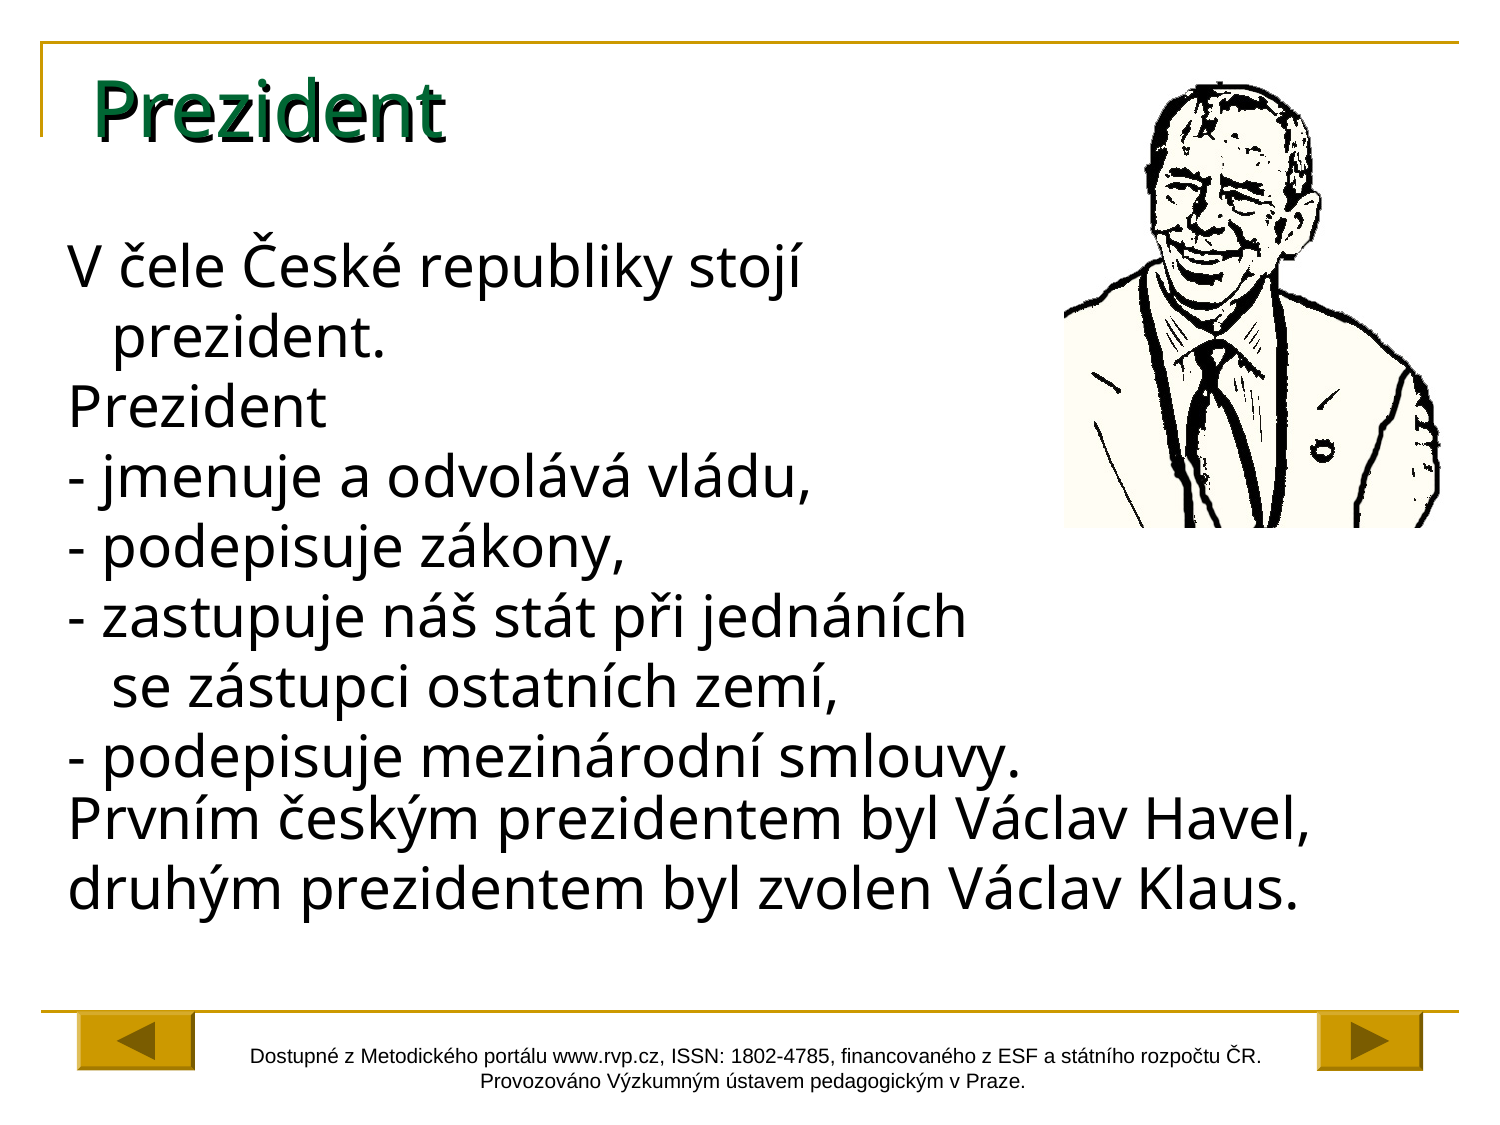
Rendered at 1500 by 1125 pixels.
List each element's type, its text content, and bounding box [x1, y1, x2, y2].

text_box Prvním českým prezidentem byl Václav Havel, druhým prezidentem byl zvolen Václav Klaus. [53, 773, 1457, 929]
text_box [78, 1011, 195, 1071]
text_box [1318, 1011, 1424, 1071]
title Prezident [75, 45, 751, 173]
picture [1064, 54, 1460, 528]
text_box V čele České republiky stojí prezident. Prezident - jmenuje a odvolává vládu, - podepisuje zákony, - zastupuje náš stát při jednáních se zástupci ostatních zemí, - podepisuje mezinárodní smlouvy. [53, 221, 1081, 773]
